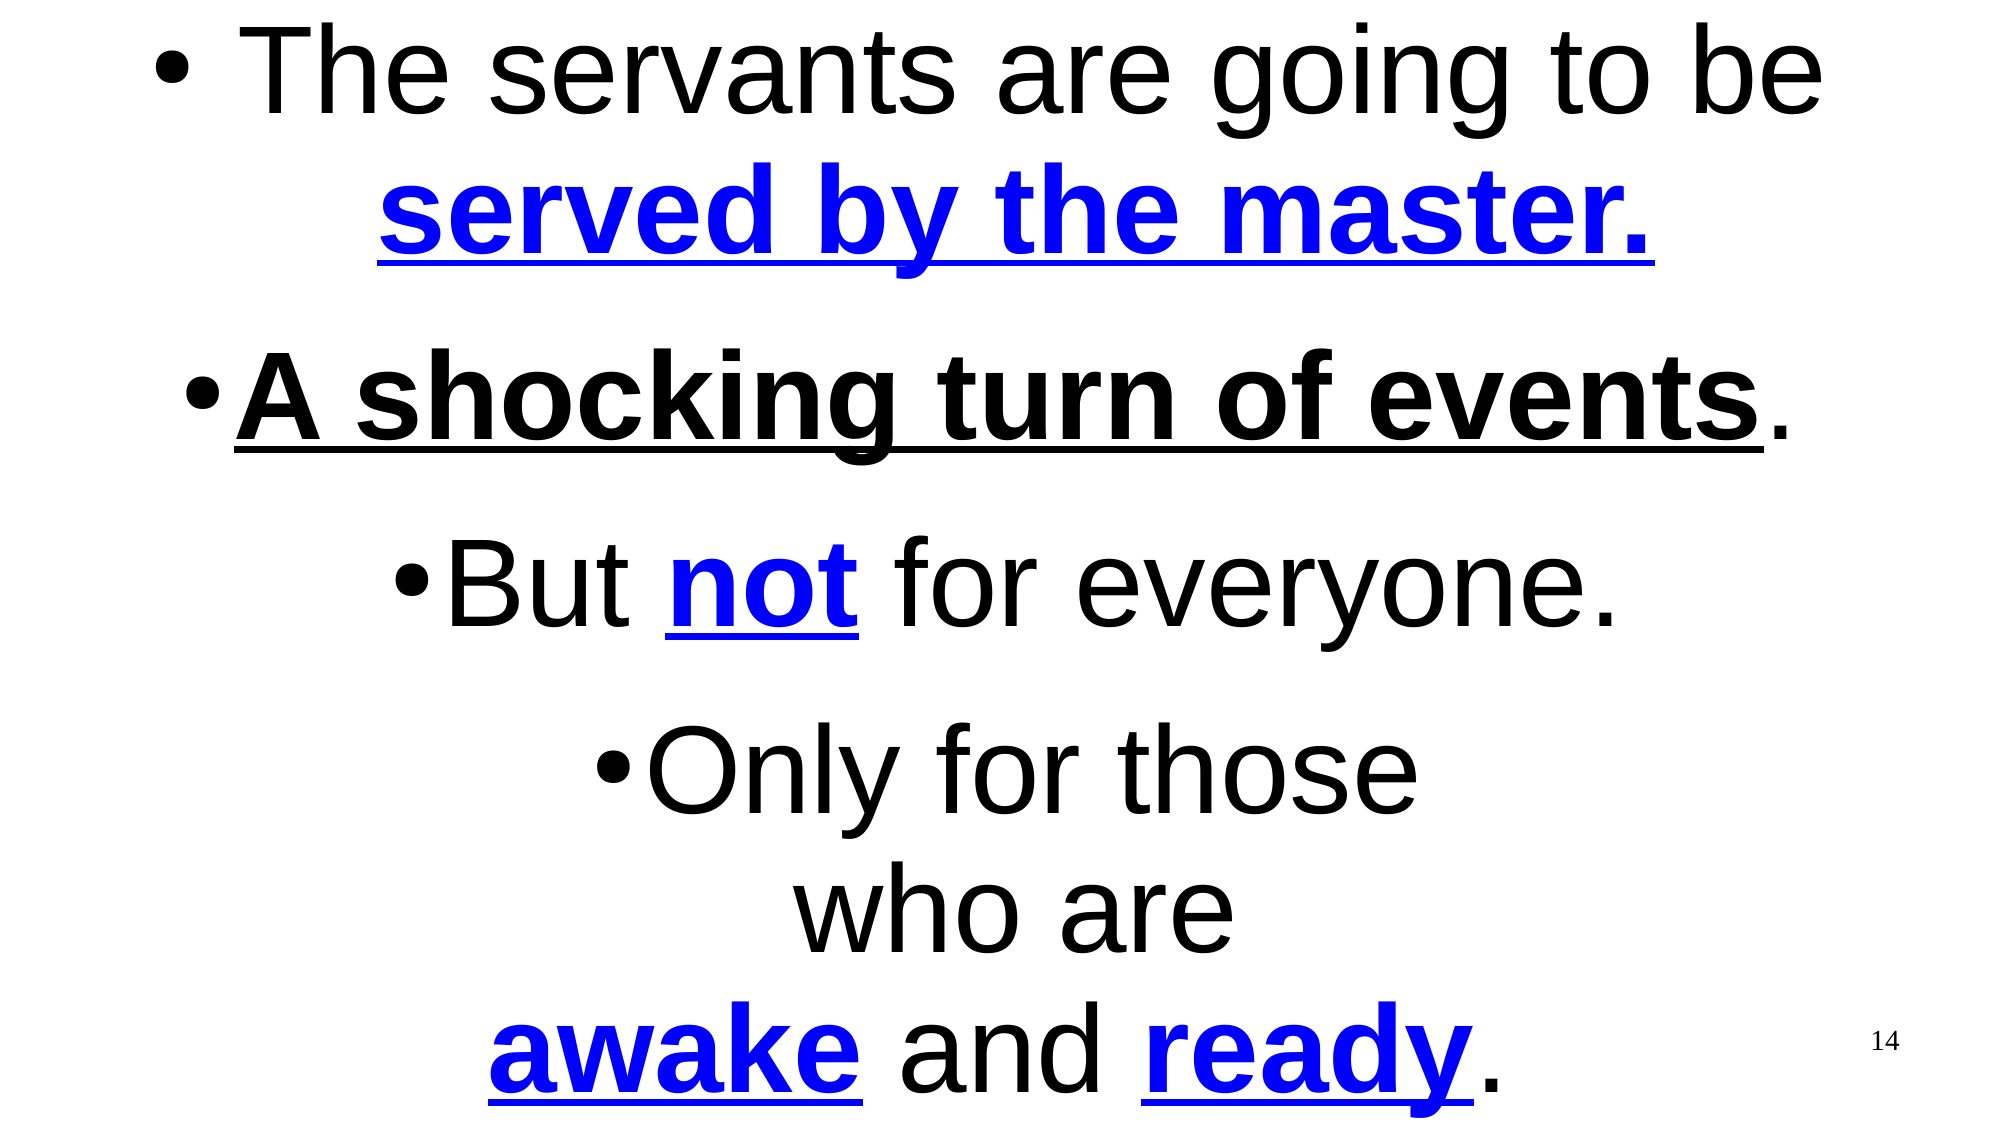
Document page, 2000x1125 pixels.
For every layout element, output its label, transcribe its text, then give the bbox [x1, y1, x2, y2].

list The servants are going to be served by the master. A shocking turn of events. But not for everyone. Only for those who are awake and ready. [0, 0, 1996, 1123]
